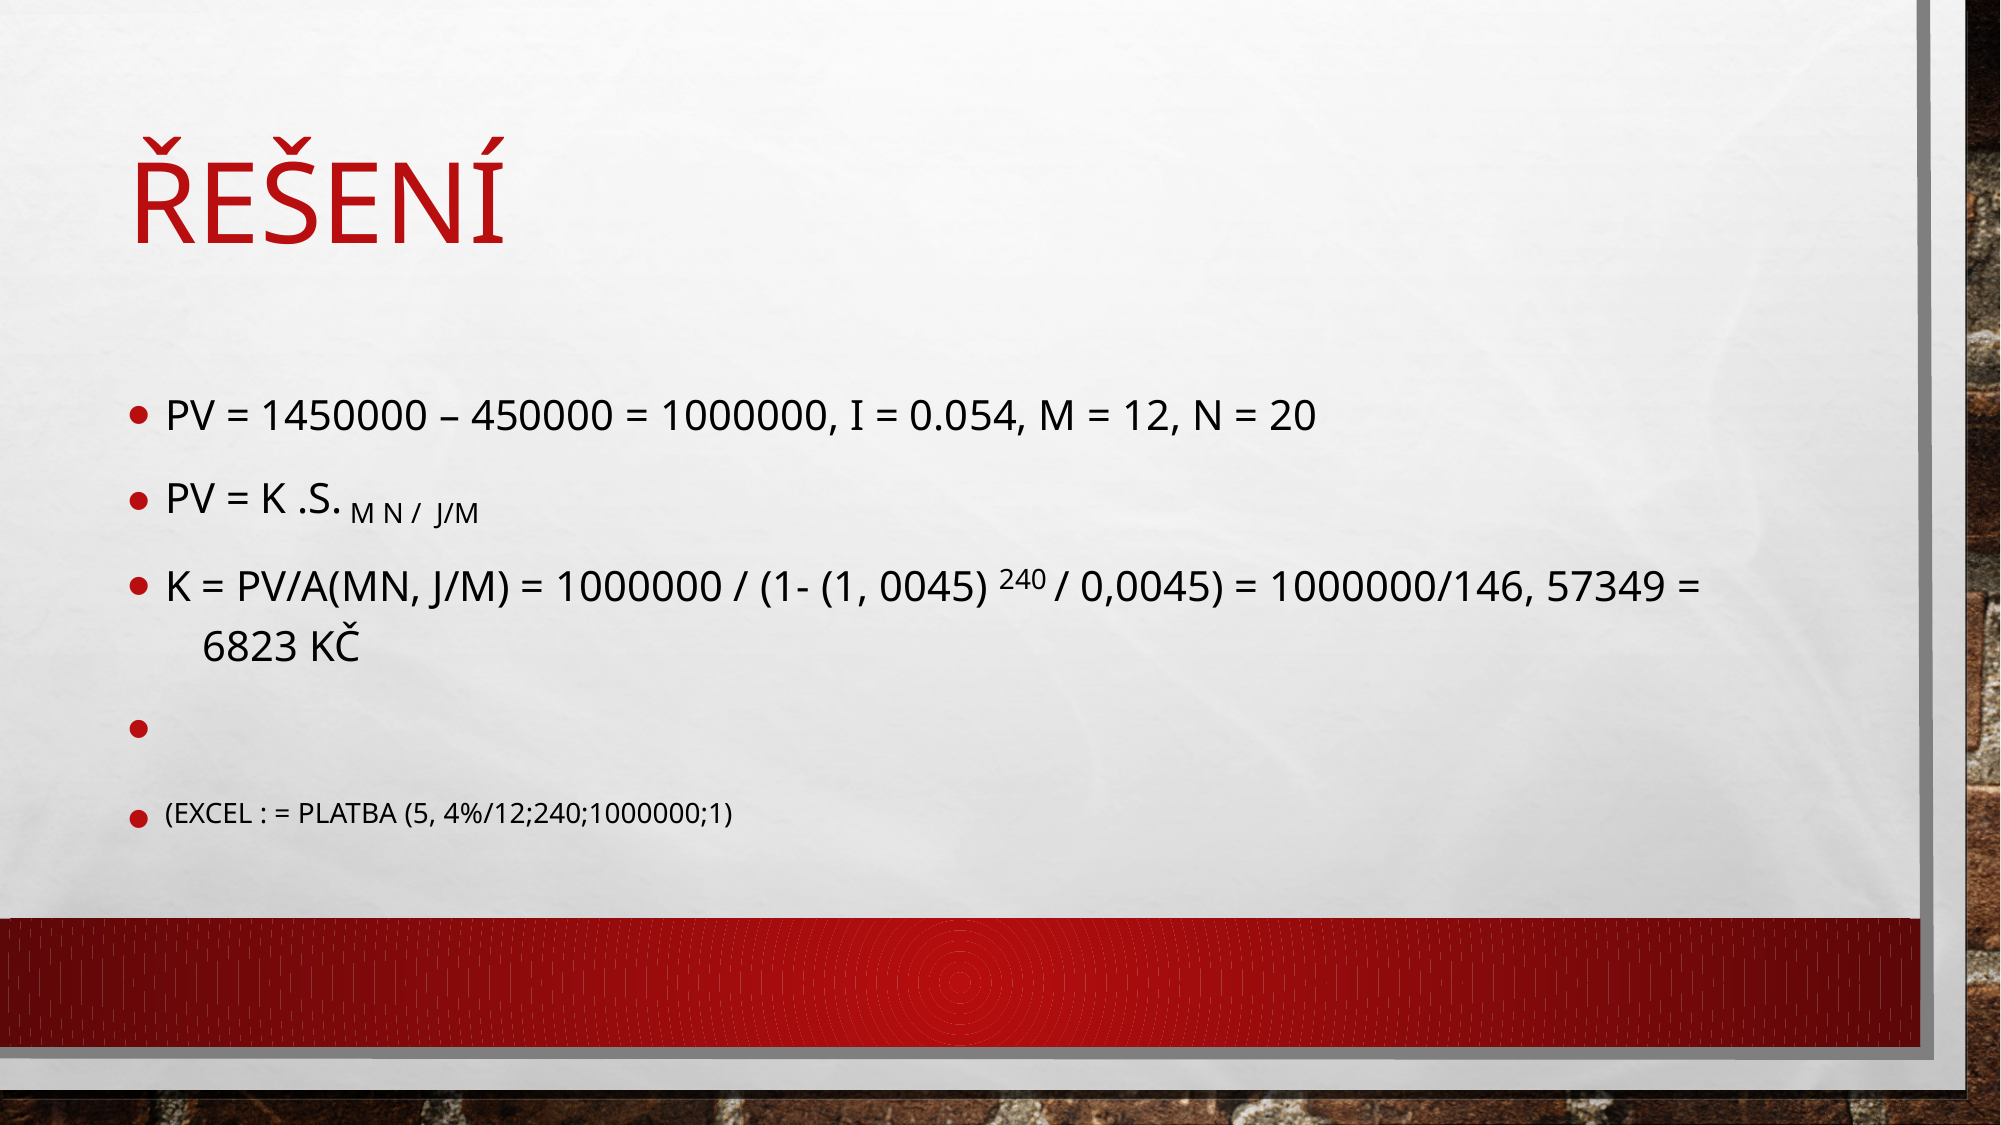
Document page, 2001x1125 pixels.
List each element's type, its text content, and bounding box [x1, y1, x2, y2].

list PV = 1450000 – 450000 = 1000000, i = 0.054, m = 12, n = 20 PV = K .S. m n / j/m K = PV/a(mn, j/m) = 1000000 / (1- (1, 0045) 240 / 0,0045) = 1000000/146, 57349 = 6823 Kč (EXCEL : = PLATBA (5, 4%/12;240;1000000;1) [112, 338, 1818, 882]
title řešení [112, 112, 1819, 302]
